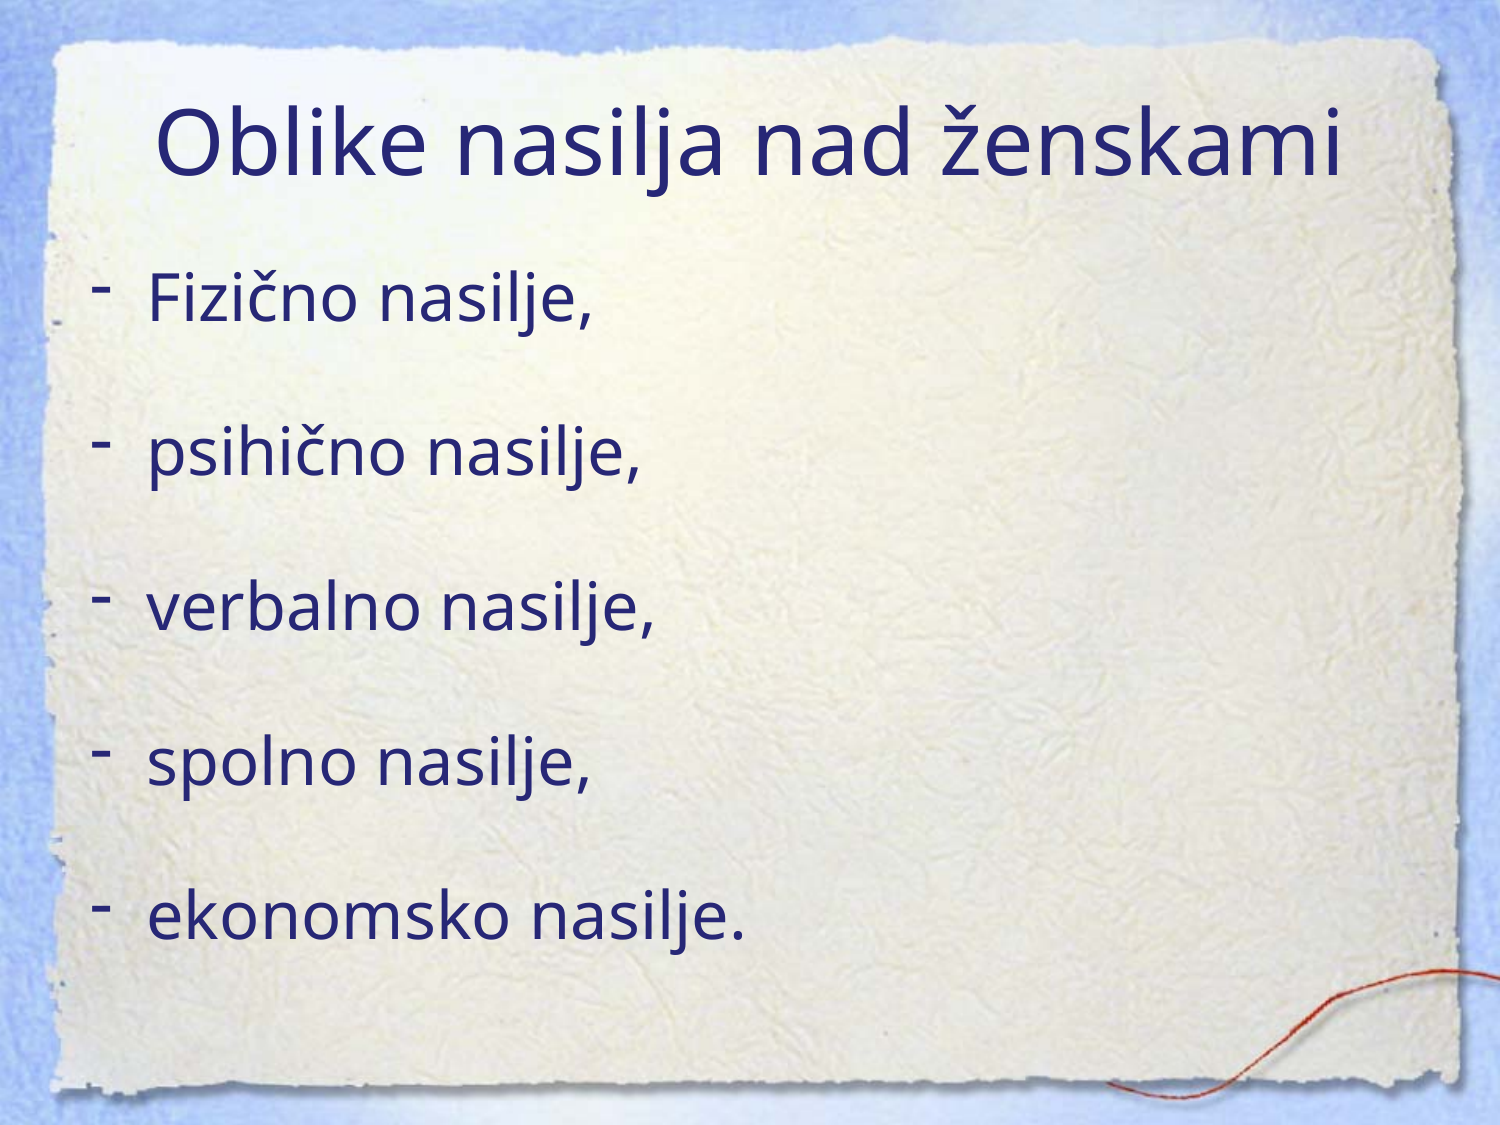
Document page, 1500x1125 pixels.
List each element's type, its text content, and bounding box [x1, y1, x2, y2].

list Fizično nasilje, psihično nasilje, verbalno nasilje, spolno nasilje, ekonomsko nasilje. [75, 262, 1425, 1005]
picture [0, 0, 1500, 1125]
title Oblike nasilja nad ženskami [75, 45, 1425, 233]
